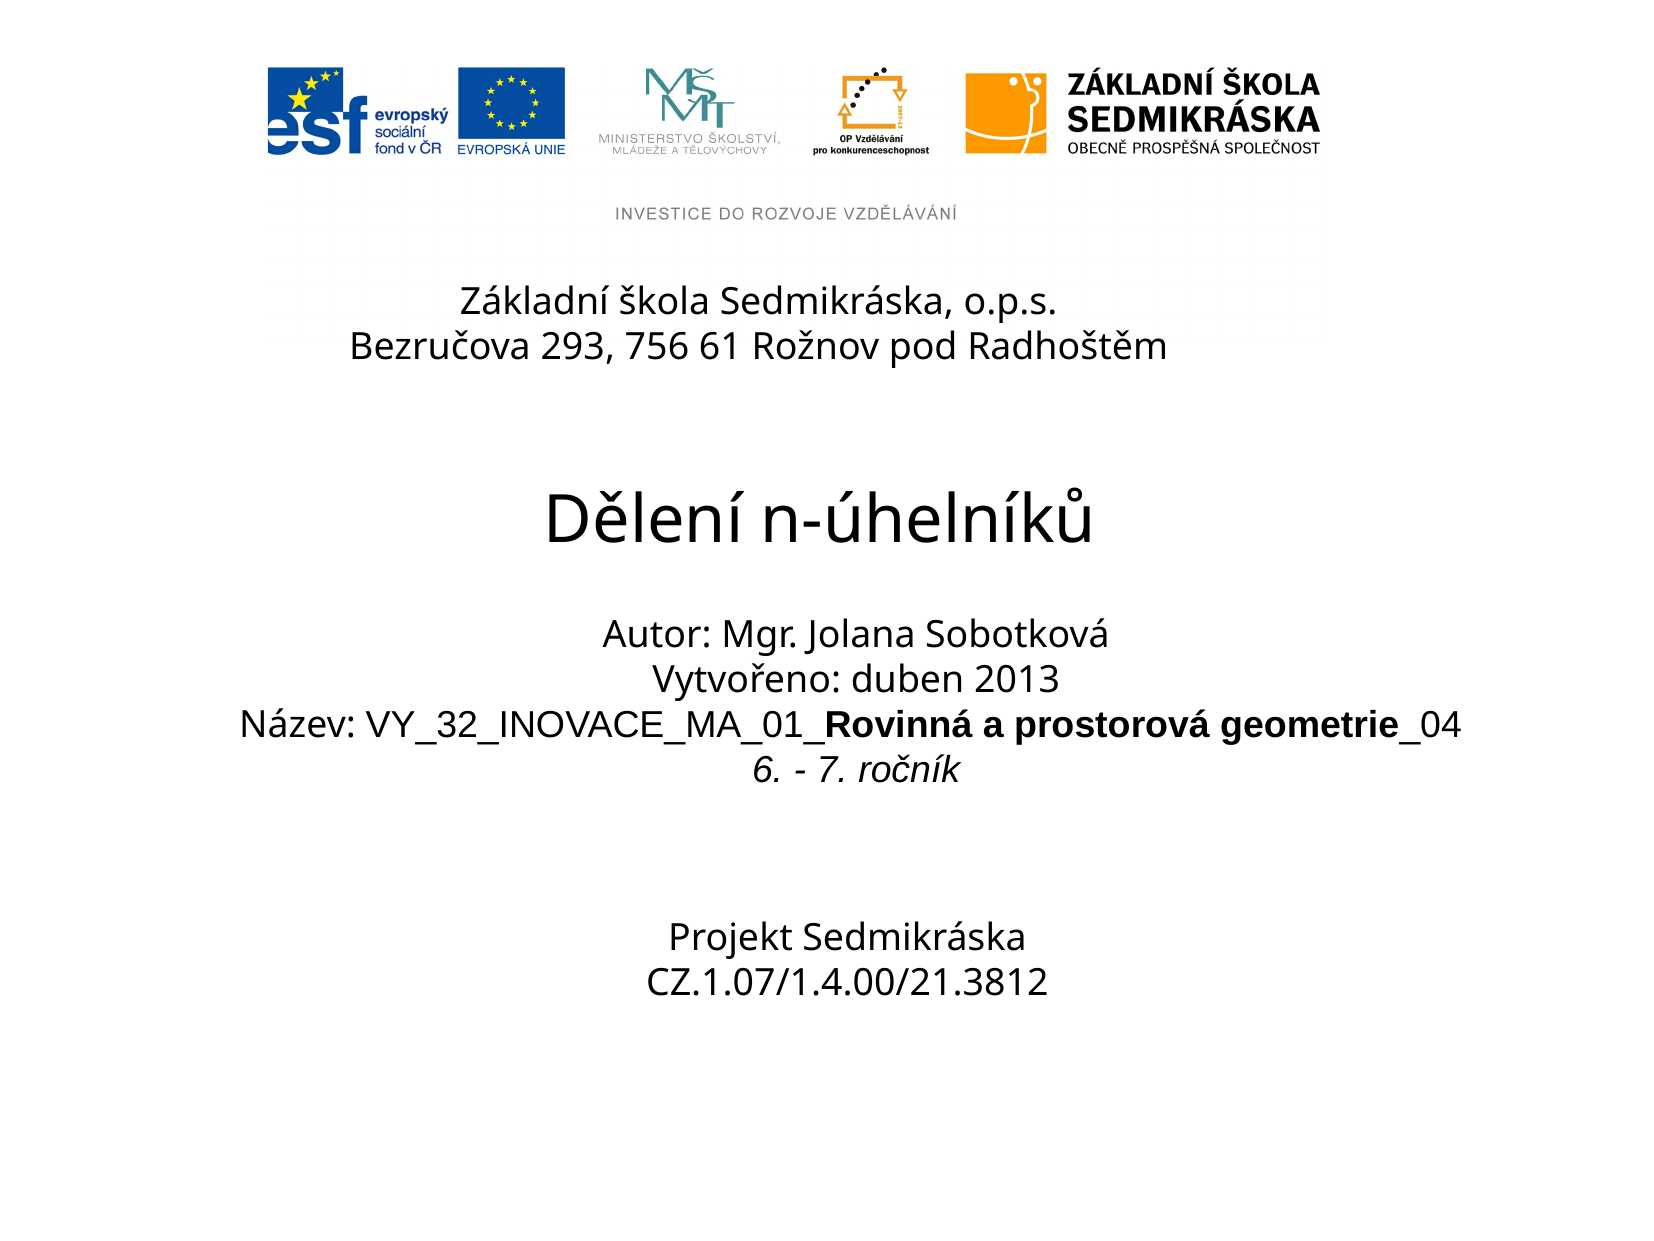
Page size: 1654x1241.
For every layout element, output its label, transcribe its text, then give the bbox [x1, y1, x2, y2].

text_box Autor: Mgr. Jolana Sobotková Vytvořeno: duben 2013 Název: VY_32_INOVACE_MA_01_Rovinná a prostorová geometrie_04 6. - 7. ročník [224, 602, 1489, 798]
text_box Projekt Sedmikráska CZ.1.07/1.4.00/21.3812 [472, 904, 1223, 1011]
text_box Základní škola Sedmikráska, o.p.s. Bezručova 293, 756 61 Rožnov pod Radhoštěm [309, 269, 1208, 375]
text_box Dělení n-úhelníků [528, 467, 1112, 564]
picture [253, 61, 1336, 346]
